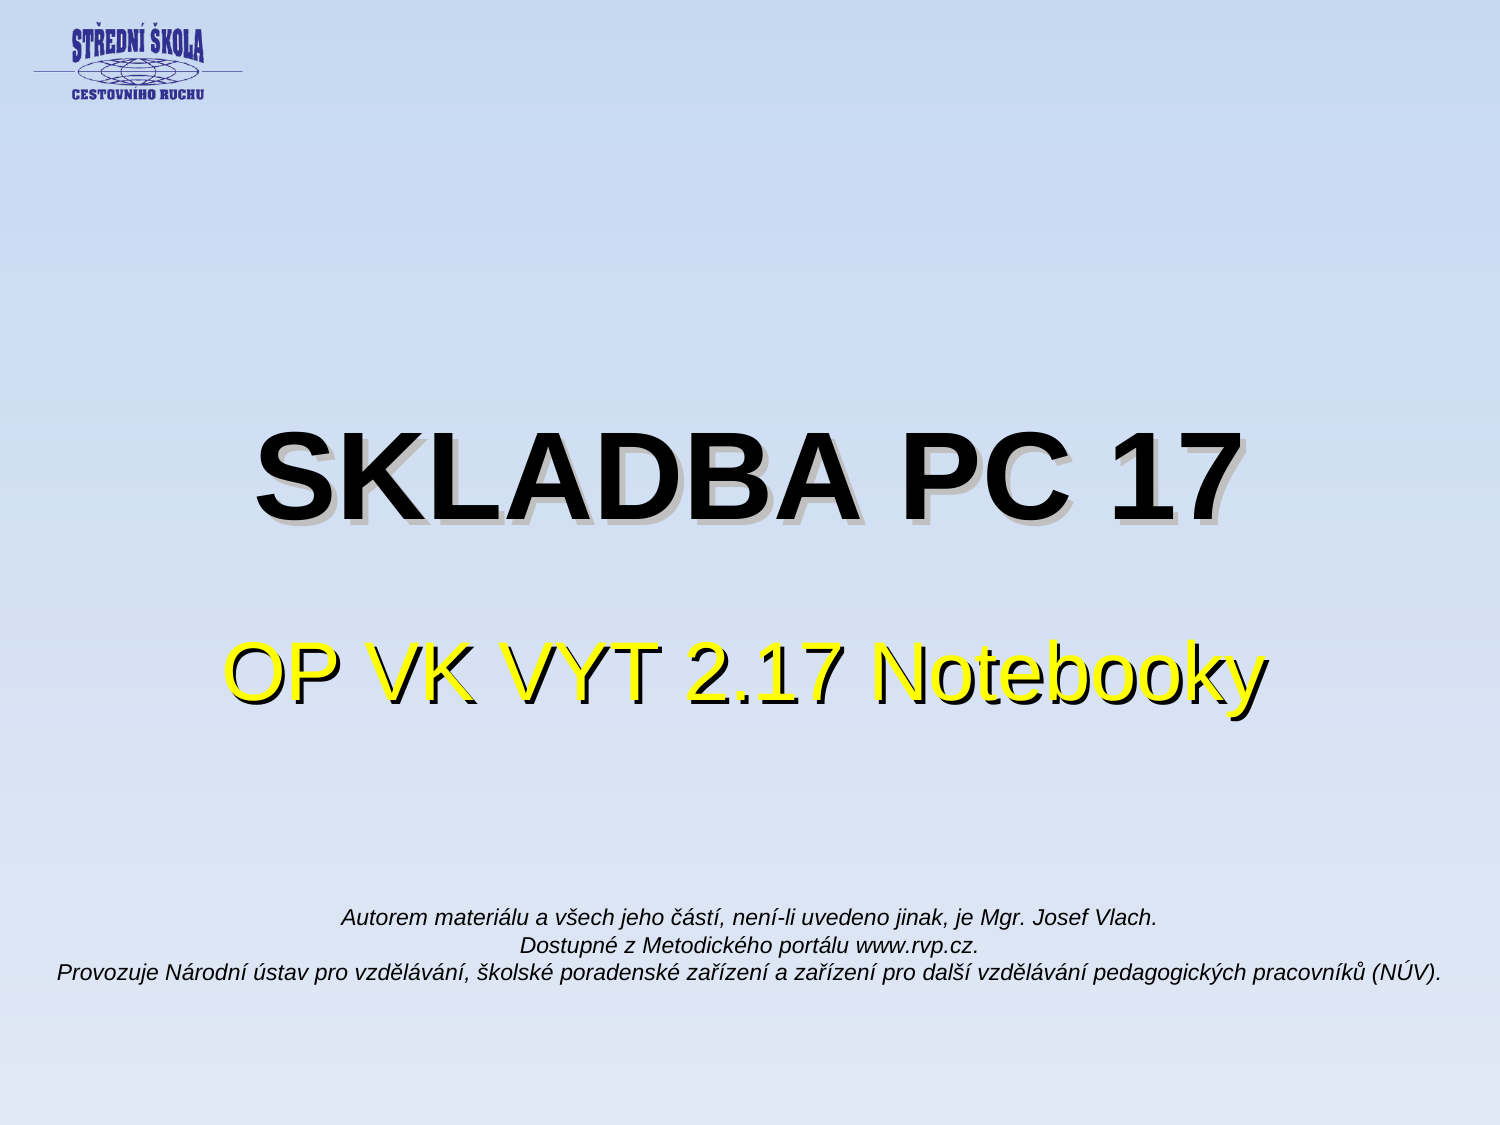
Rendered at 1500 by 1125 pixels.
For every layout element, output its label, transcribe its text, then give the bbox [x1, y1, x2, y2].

text_box Autorem materiálu a všech jeho částí, není-li uvedeno jinak, je Mgr. Josef Vlach. Dostupné z Metodického portálu www.rvp.cz. Provozuje Národní ústav pro vzdělávání, školské poradenské zařízení a zařízení pro další vzdělávání pedagogických pracovníků (NÚV). [0, 895, 1500, 994]
text_box OP VK VYT 2.17 Notebooky [88, 609, 1400, 870]
picture [29, 18, 245, 108]
title SKLADBA PC 17 [112, 349, 1388, 591]
